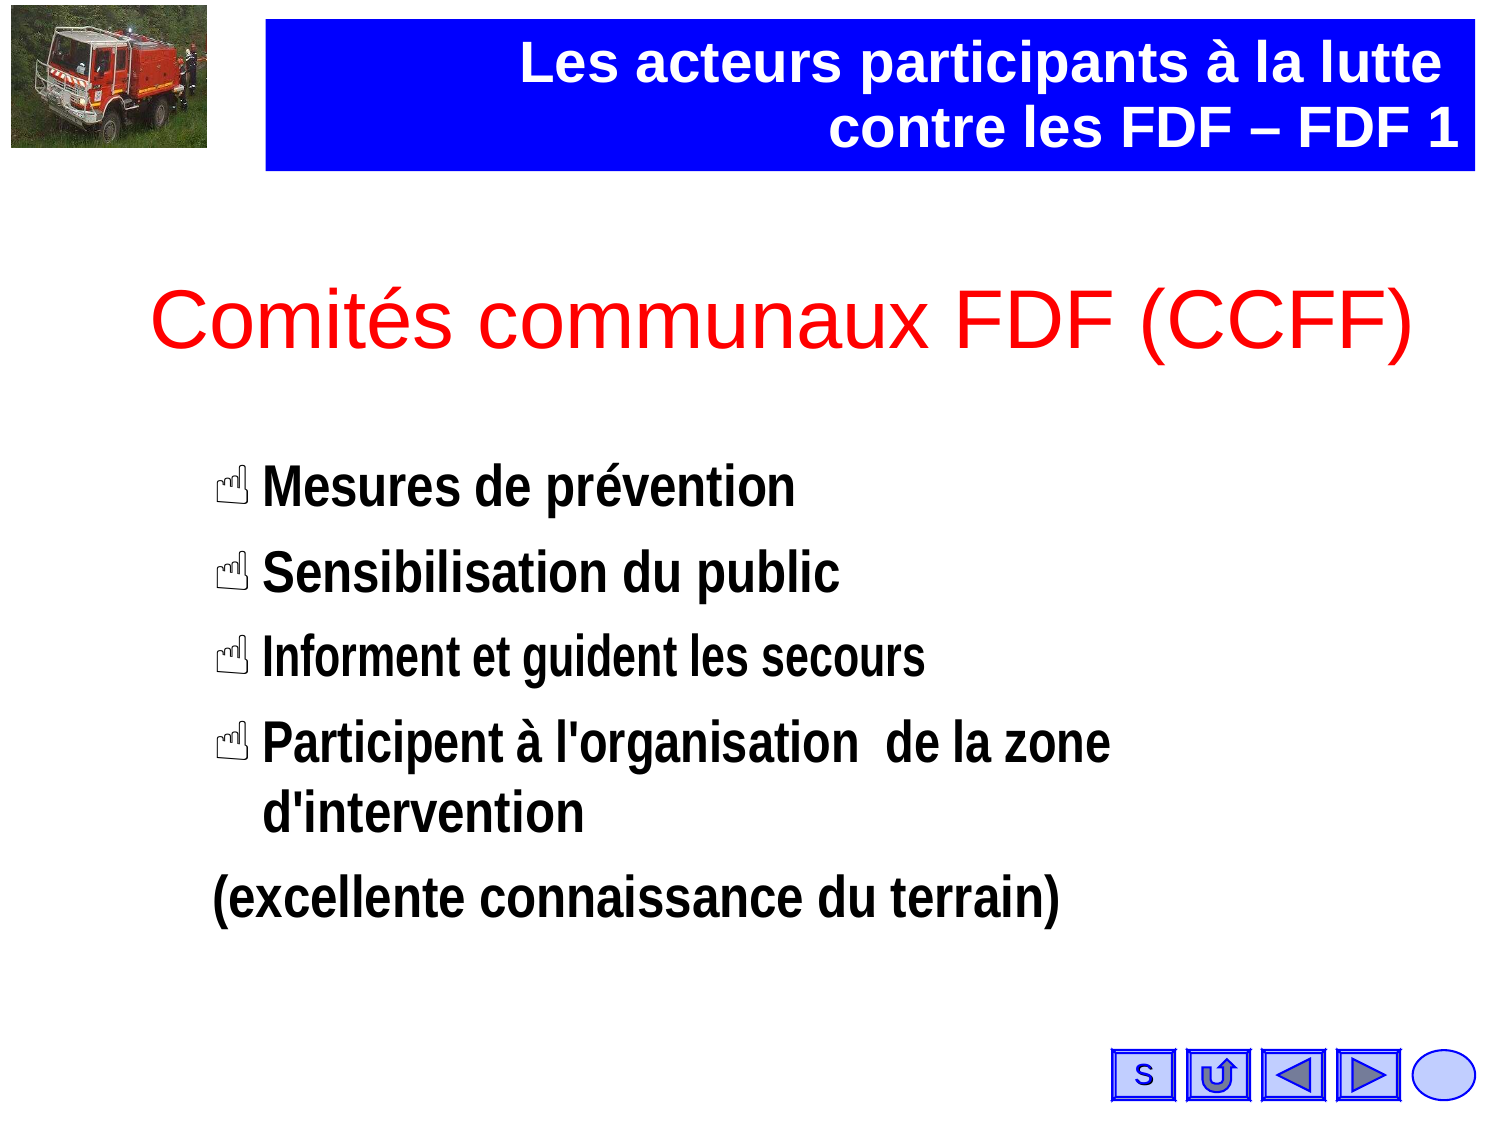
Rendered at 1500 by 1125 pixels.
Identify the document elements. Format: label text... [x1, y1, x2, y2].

text_box (excellente connaissance du terrain) [212, 862, 1063, 931]
text_box  [212, 637, 254, 687]
text_box Sensibilisation du public [262, 536, 842, 605]
text_box  [212, 466, 254, 516]
text_box  [212, 552, 254, 602]
text_box Les acteurs participants à la lutte contre les FDF – FDF 1 [265, 19, 1476, 172]
text_box [1412, 1050, 1476, 1101]
text_box d'intervention [262, 777, 586, 846]
text_box Informent et guident les secours [262, 621, 929, 690]
text_box Participent à l'organisation de la zone [262, 707, 1124, 776]
picture [11, 5, 207, 148]
text_box Mesures de prévention [262, 451, 798, 520]
text_box  [212, 722, 254, 772]
text_box Comités communaux FDF (CCFF) [118, 265, 1447, 374]
